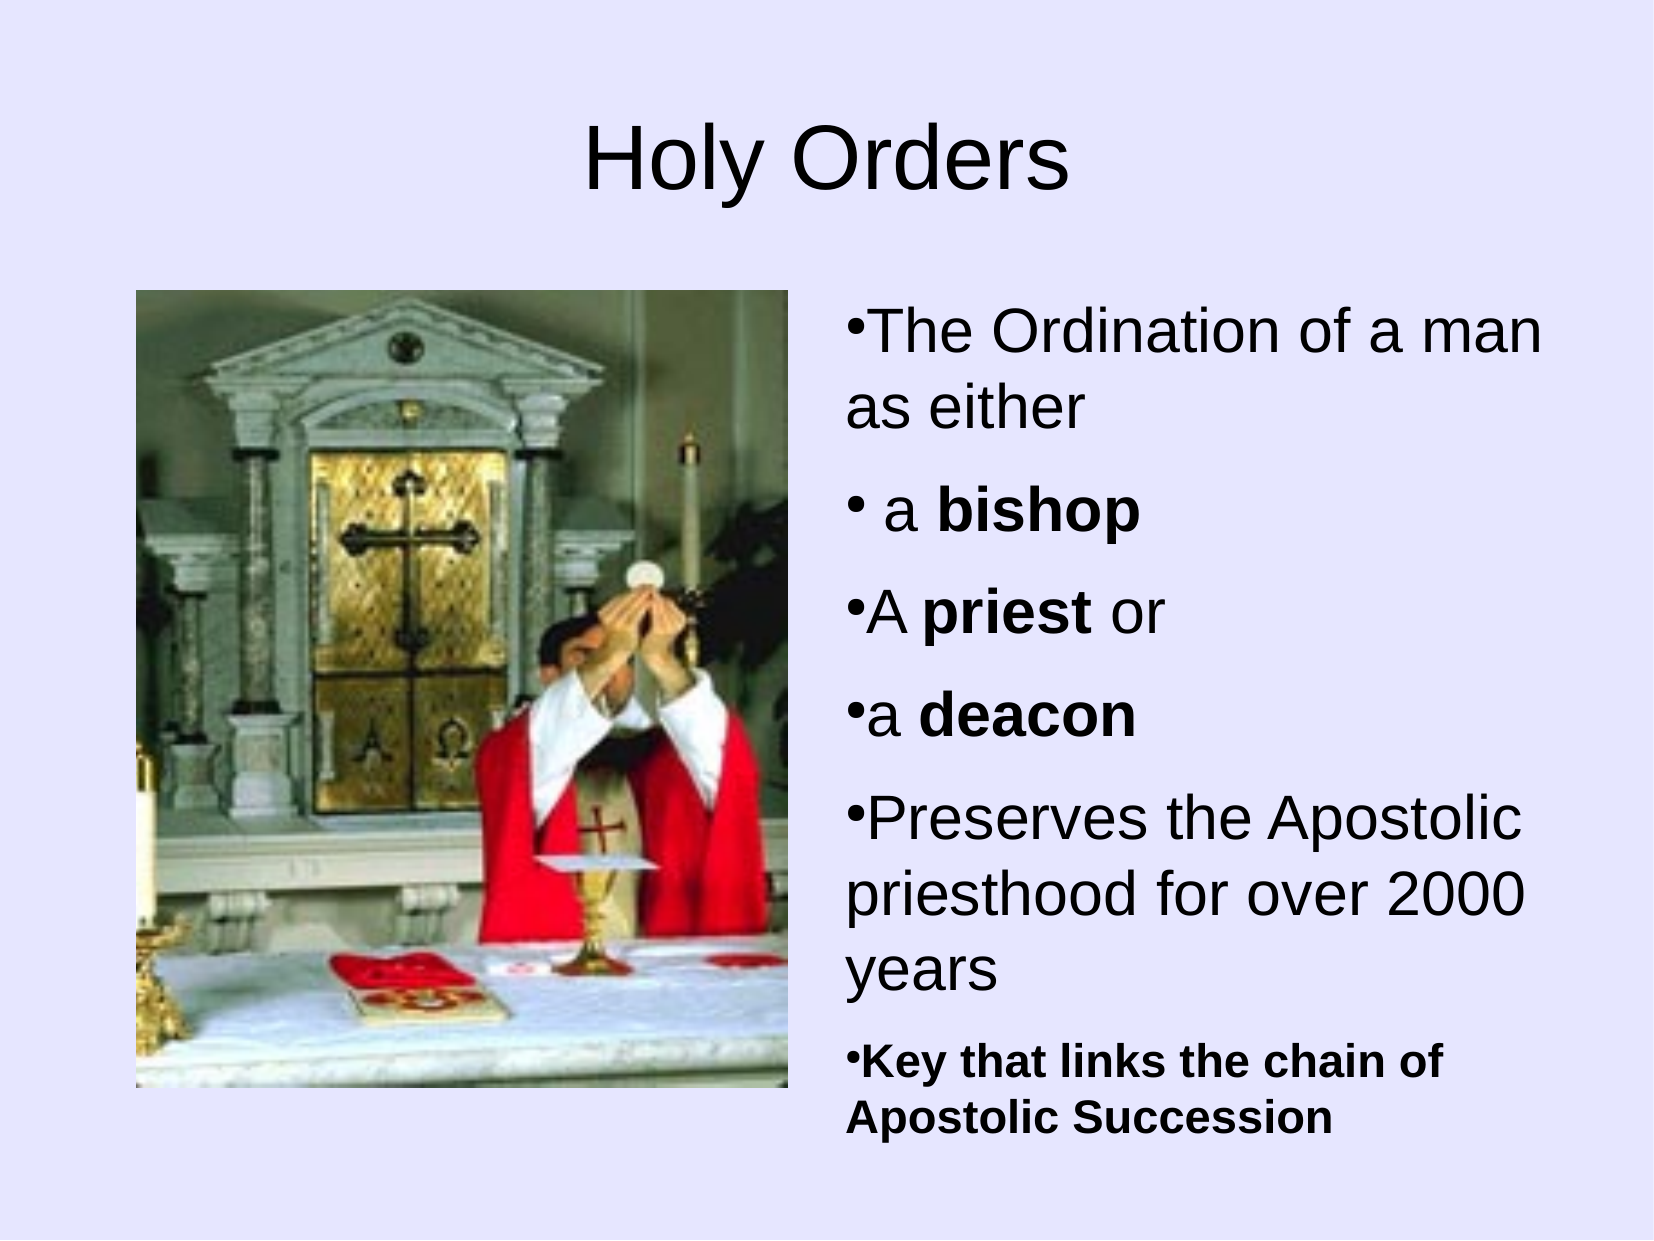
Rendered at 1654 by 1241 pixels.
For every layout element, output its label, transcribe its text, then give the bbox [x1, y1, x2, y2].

list The Ordination of a man as either a bishop A priest or a deacon Preserves the Apostolic priesthood for over 2000 years Key that links the chain of Apostolic Succession [845, 290, 1572, 1150]
title Holy Orders [82, 56, 1571, 250]
picture [136, 290, 788, 1088]
